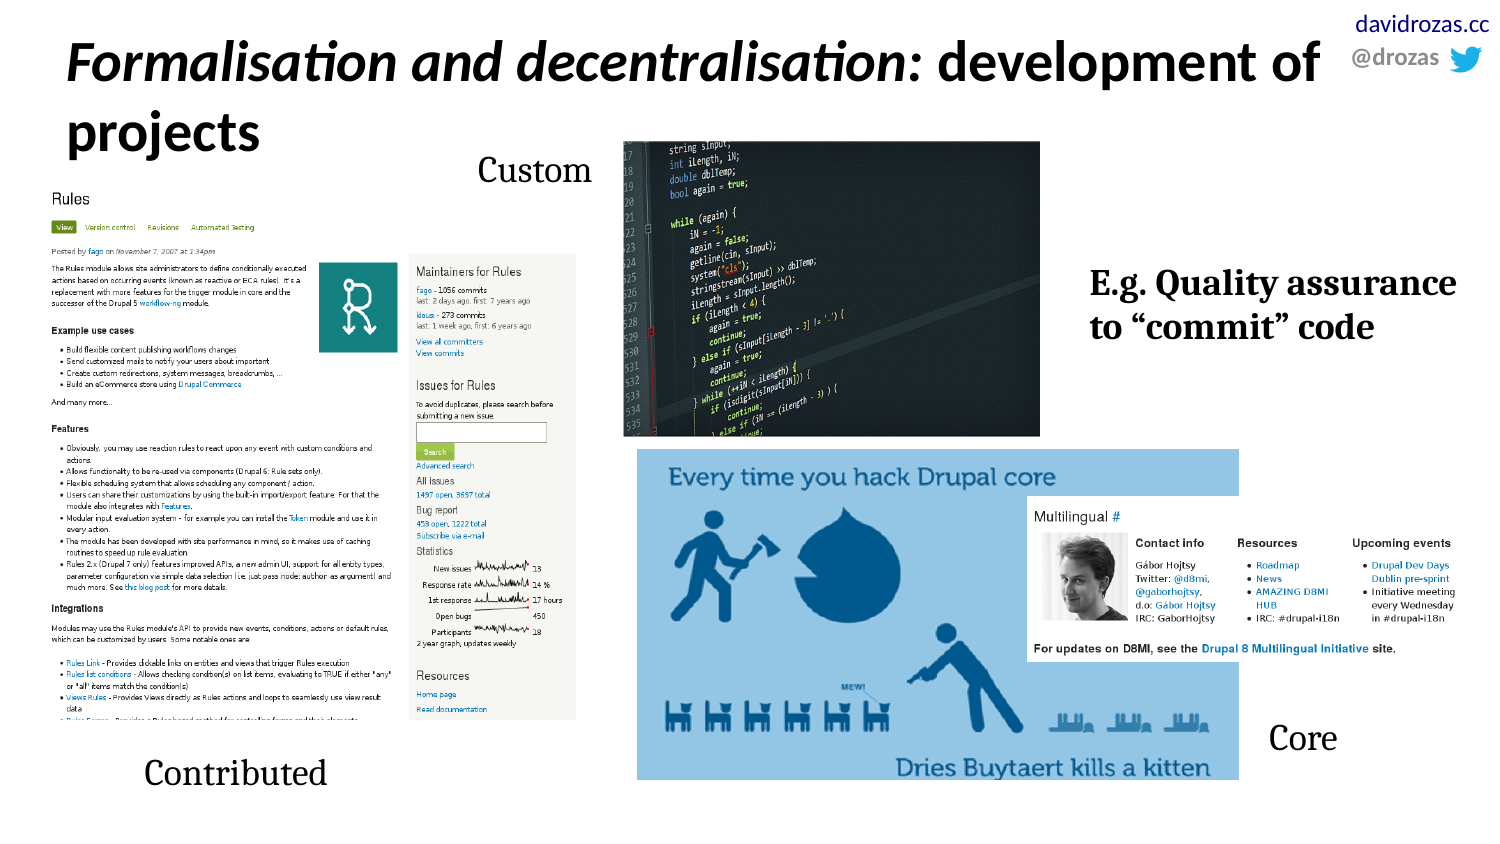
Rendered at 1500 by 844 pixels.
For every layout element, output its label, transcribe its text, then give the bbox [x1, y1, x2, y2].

text_box Contributed [129, 744, 353, 803]
text_box Formalisation and decentralisation: development of projects [51, 8, 1449, 102]
picture [47, 188, 579, 720]
text_box E.g. Quality assurance to “commit” code [1074, 254, 1489, 390]
text_box davidrozas.cc [1340, 5, 1500, 46]
picture [1443, 46, 1489, 82]
text_box Core [1254, 708, 1359, 768]
picture [623, 141, 1040, 438]
text_box @drozas [1330, 37, 1443, 73]
text_box Custom [463, 141, 615, 213]
picture [637, 449, 1477, 780]
